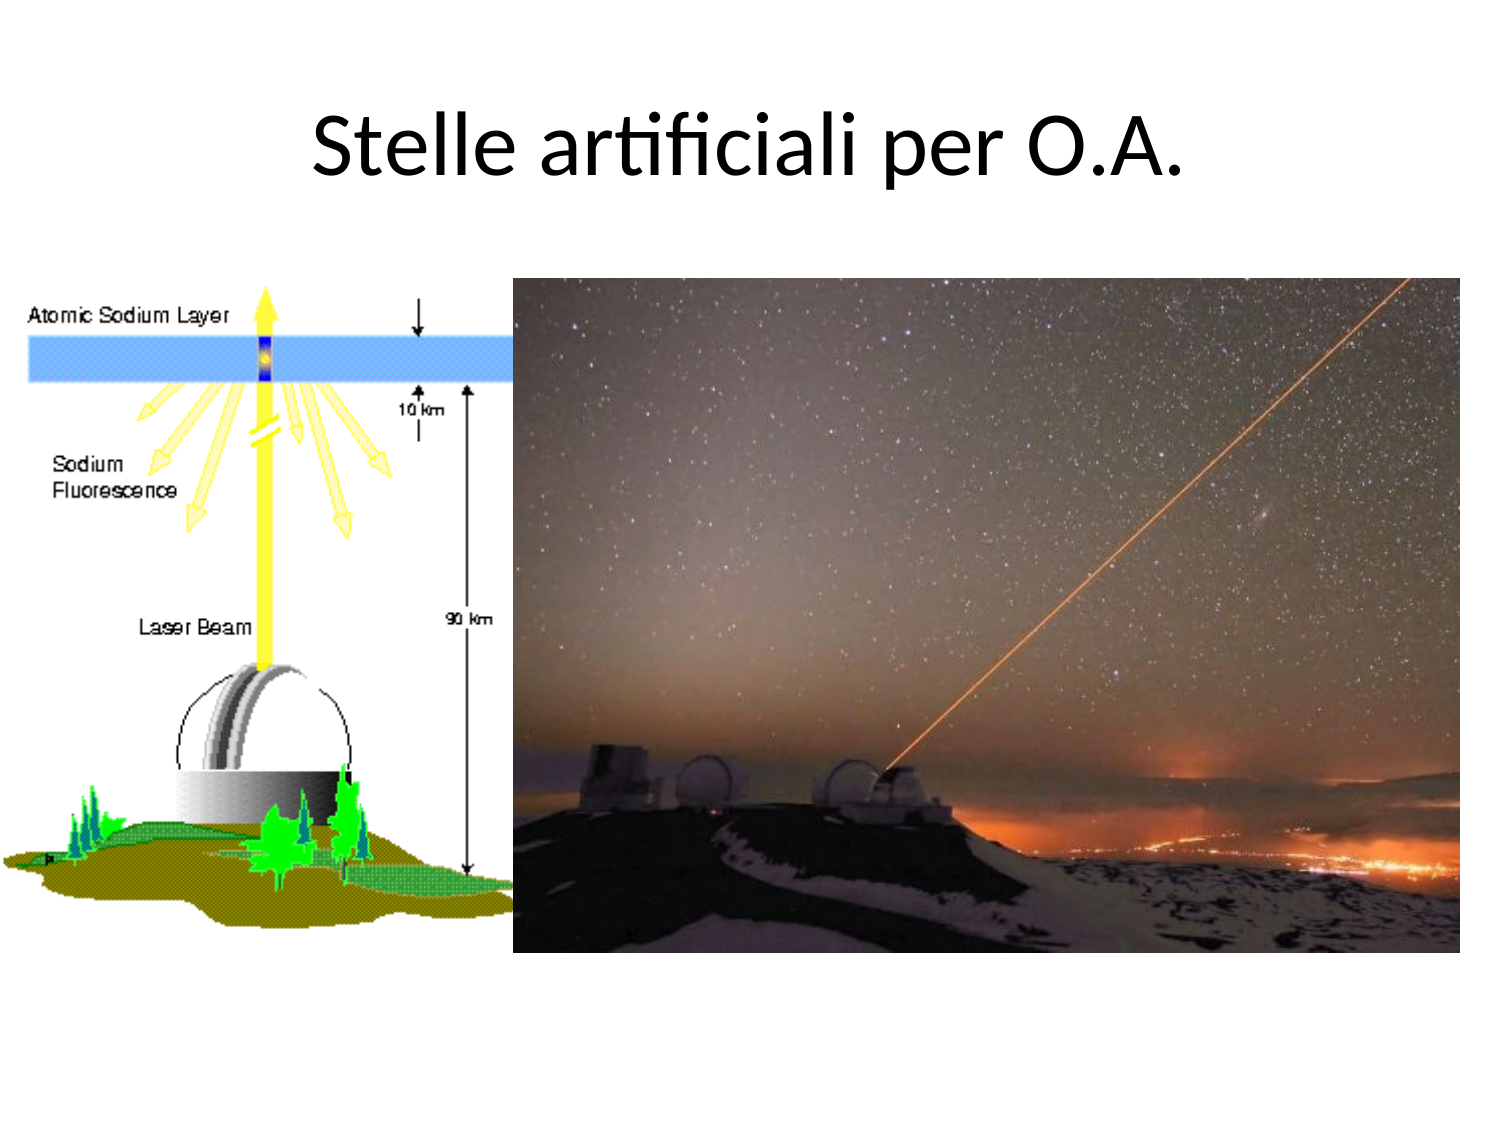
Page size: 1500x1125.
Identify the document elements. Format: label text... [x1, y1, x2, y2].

picture [0, 278, 1460, 953]
title Stelle artificiali per O.A. [75, 45, 1426, 233]
